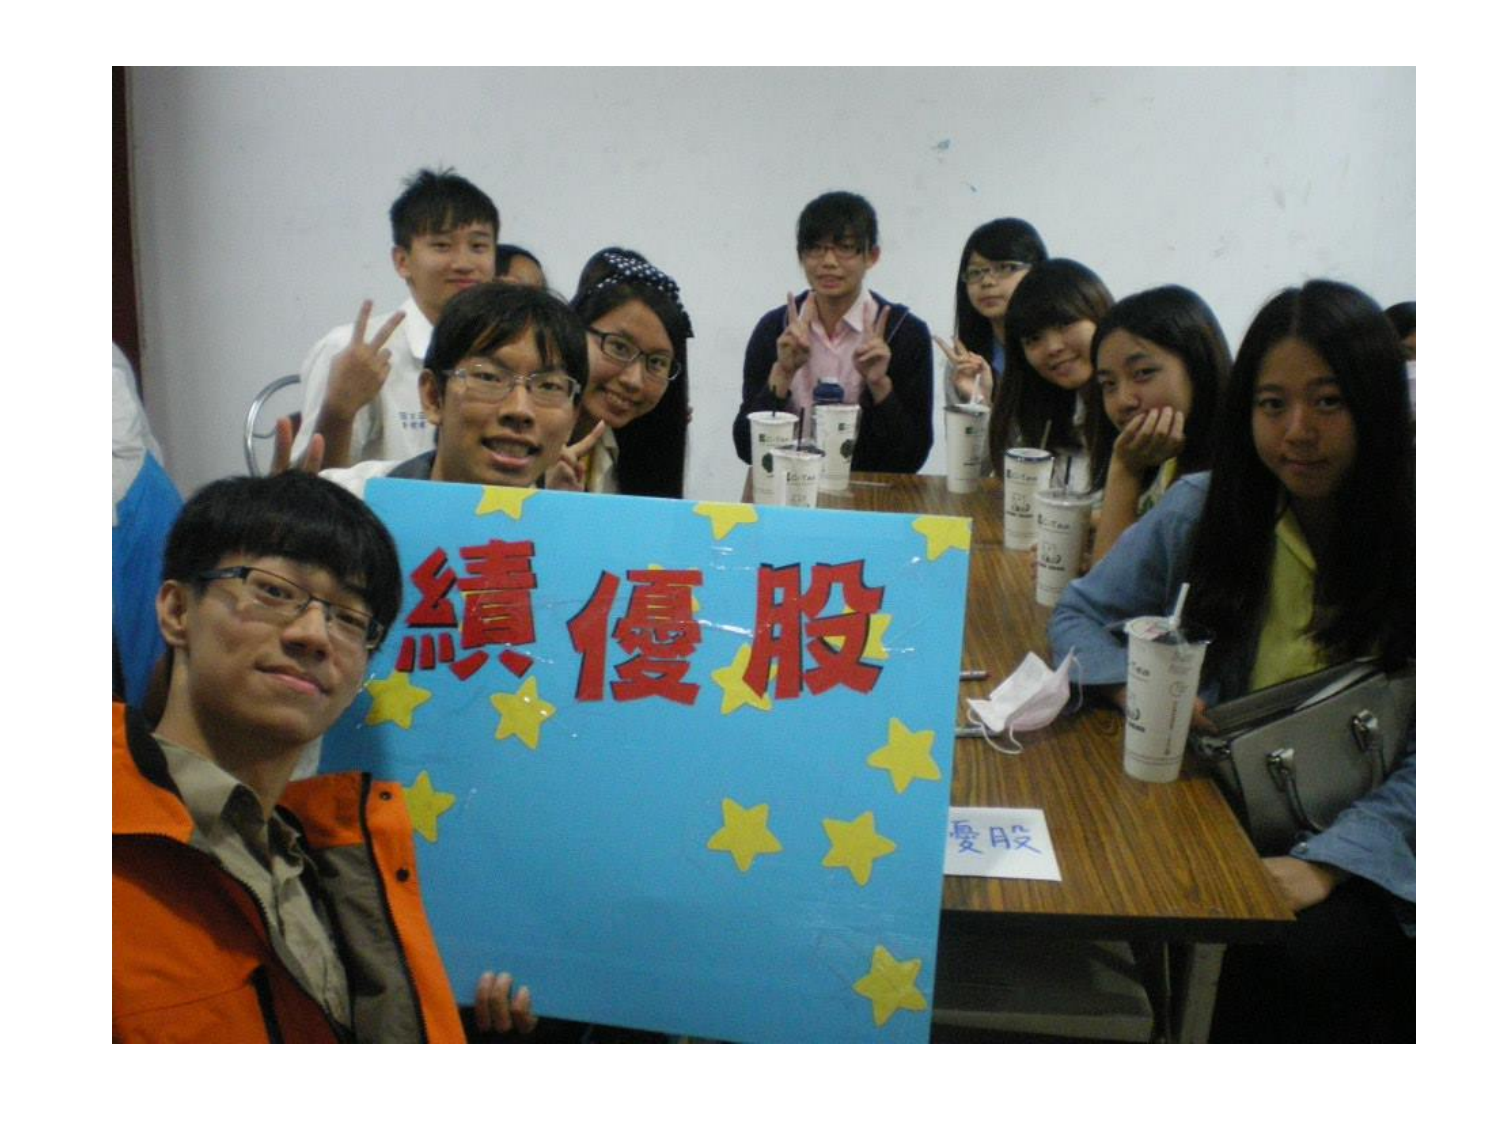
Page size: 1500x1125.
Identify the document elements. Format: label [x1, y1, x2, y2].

title [75, 45, 1425, 233]
picture [112, 66, 1416, 1044]
